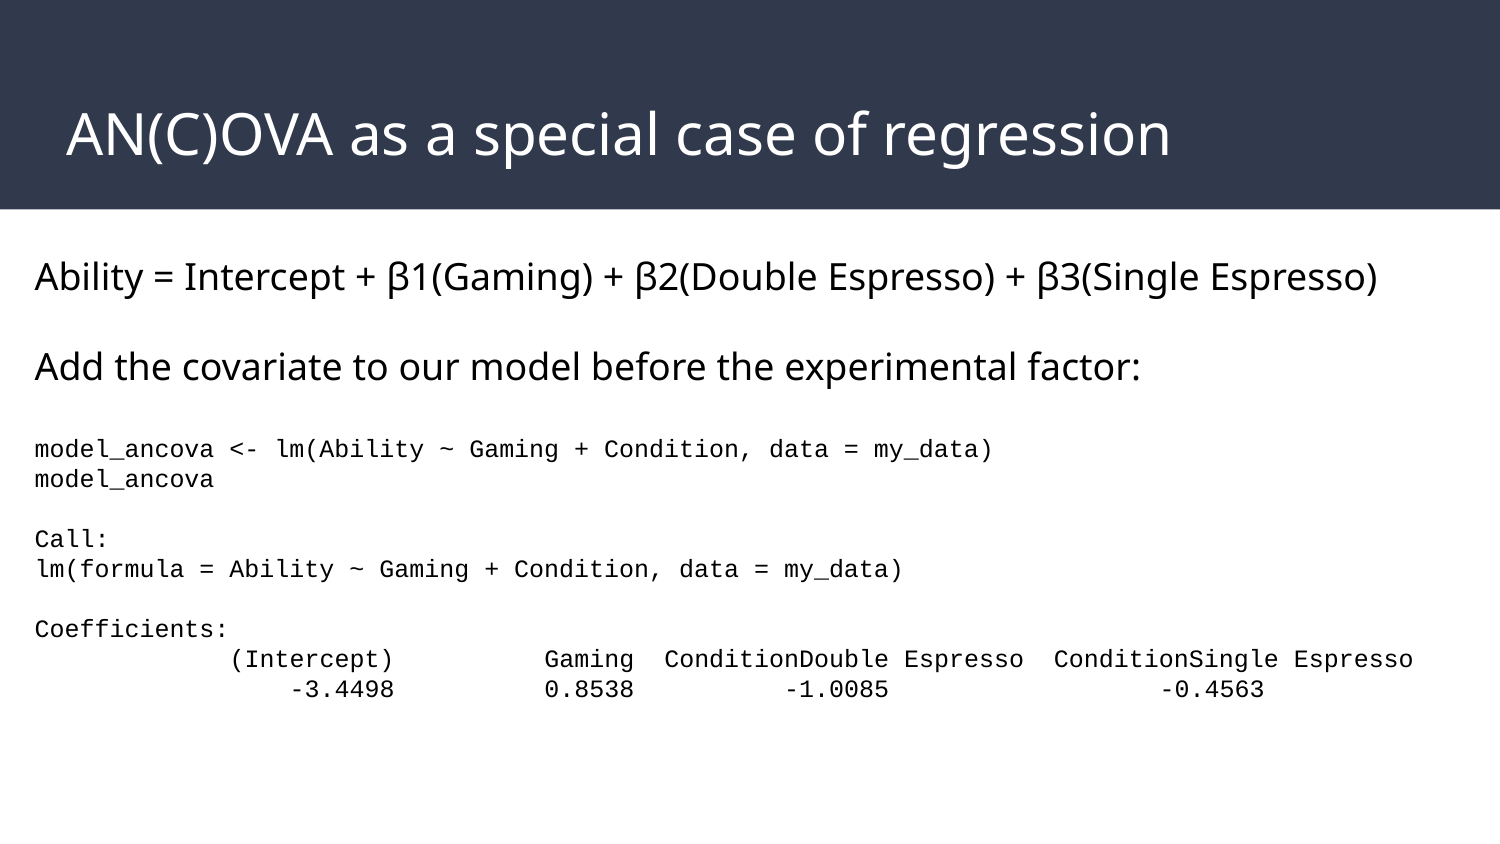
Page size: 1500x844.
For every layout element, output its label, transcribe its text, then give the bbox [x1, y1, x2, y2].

text_box Ability = Intercept + β1(Gaming) + β2(Double Espresso) + β3(Single Espresso) Add the covariate to our model before the experimental factor: model_ancova <- lm(Ability ~ Gaming + Condition, data = my_data) model_ancova Call: lm(formula = Ability ~ Gaming + Condition, data = my_data) Coefficients: (Intercept) Gaming ConditionDouble Espresso ConditionSingle Espresso -3.4498 0.8538 -1.0085 -0.4563 [19, 237, 1475, 818]
title AN(C)OVA as a special case of regression [51, 82, 1449, 185]
